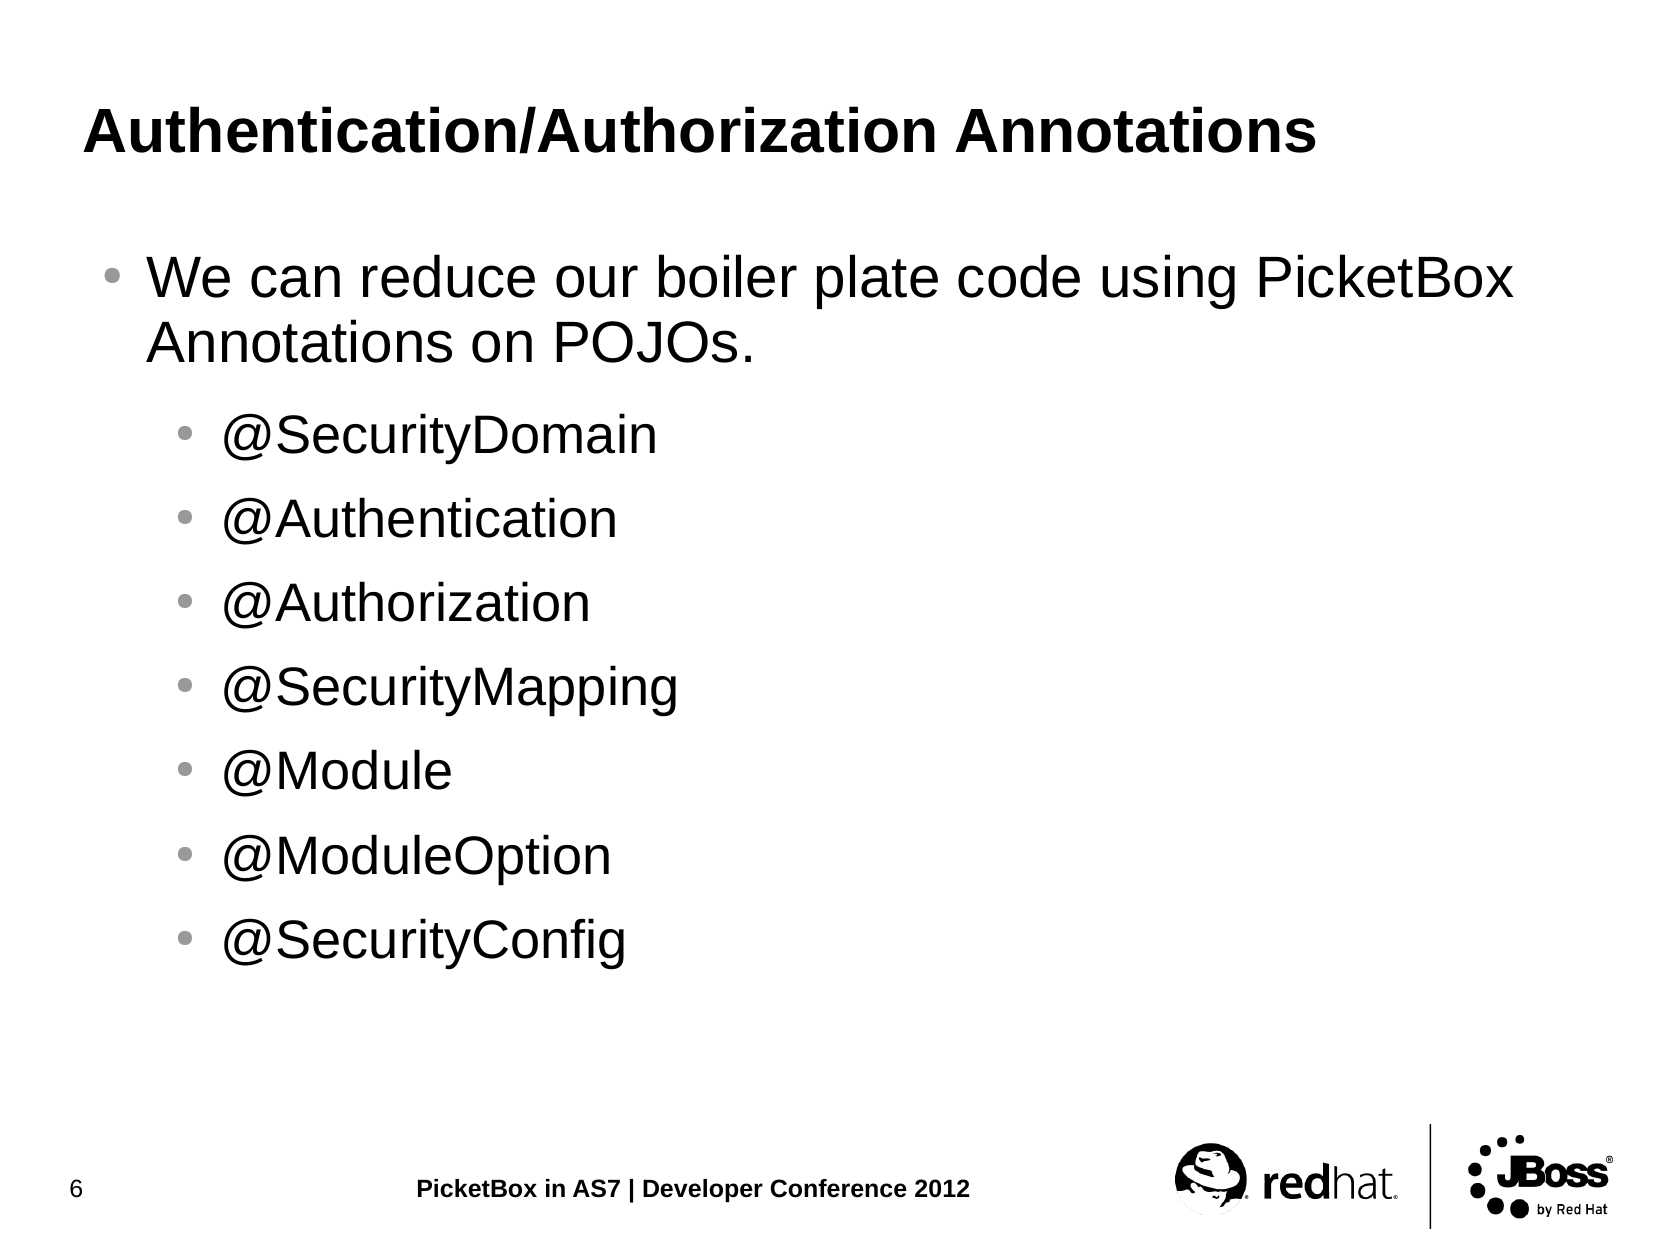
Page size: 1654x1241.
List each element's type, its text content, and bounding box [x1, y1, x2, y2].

title Authentication/Authorization Annotations [82, 37, 1571, 226]
list We can reduce our boiler plate code using PicketBox Annotations on POJOs. @SecurityDomain @Authentication @Authorization @SecurityMapping @Module @ModuleOption @SecurityConfig [86, 244, 1576, 1039]
picture [1175, 1124, 1613, 1229]
